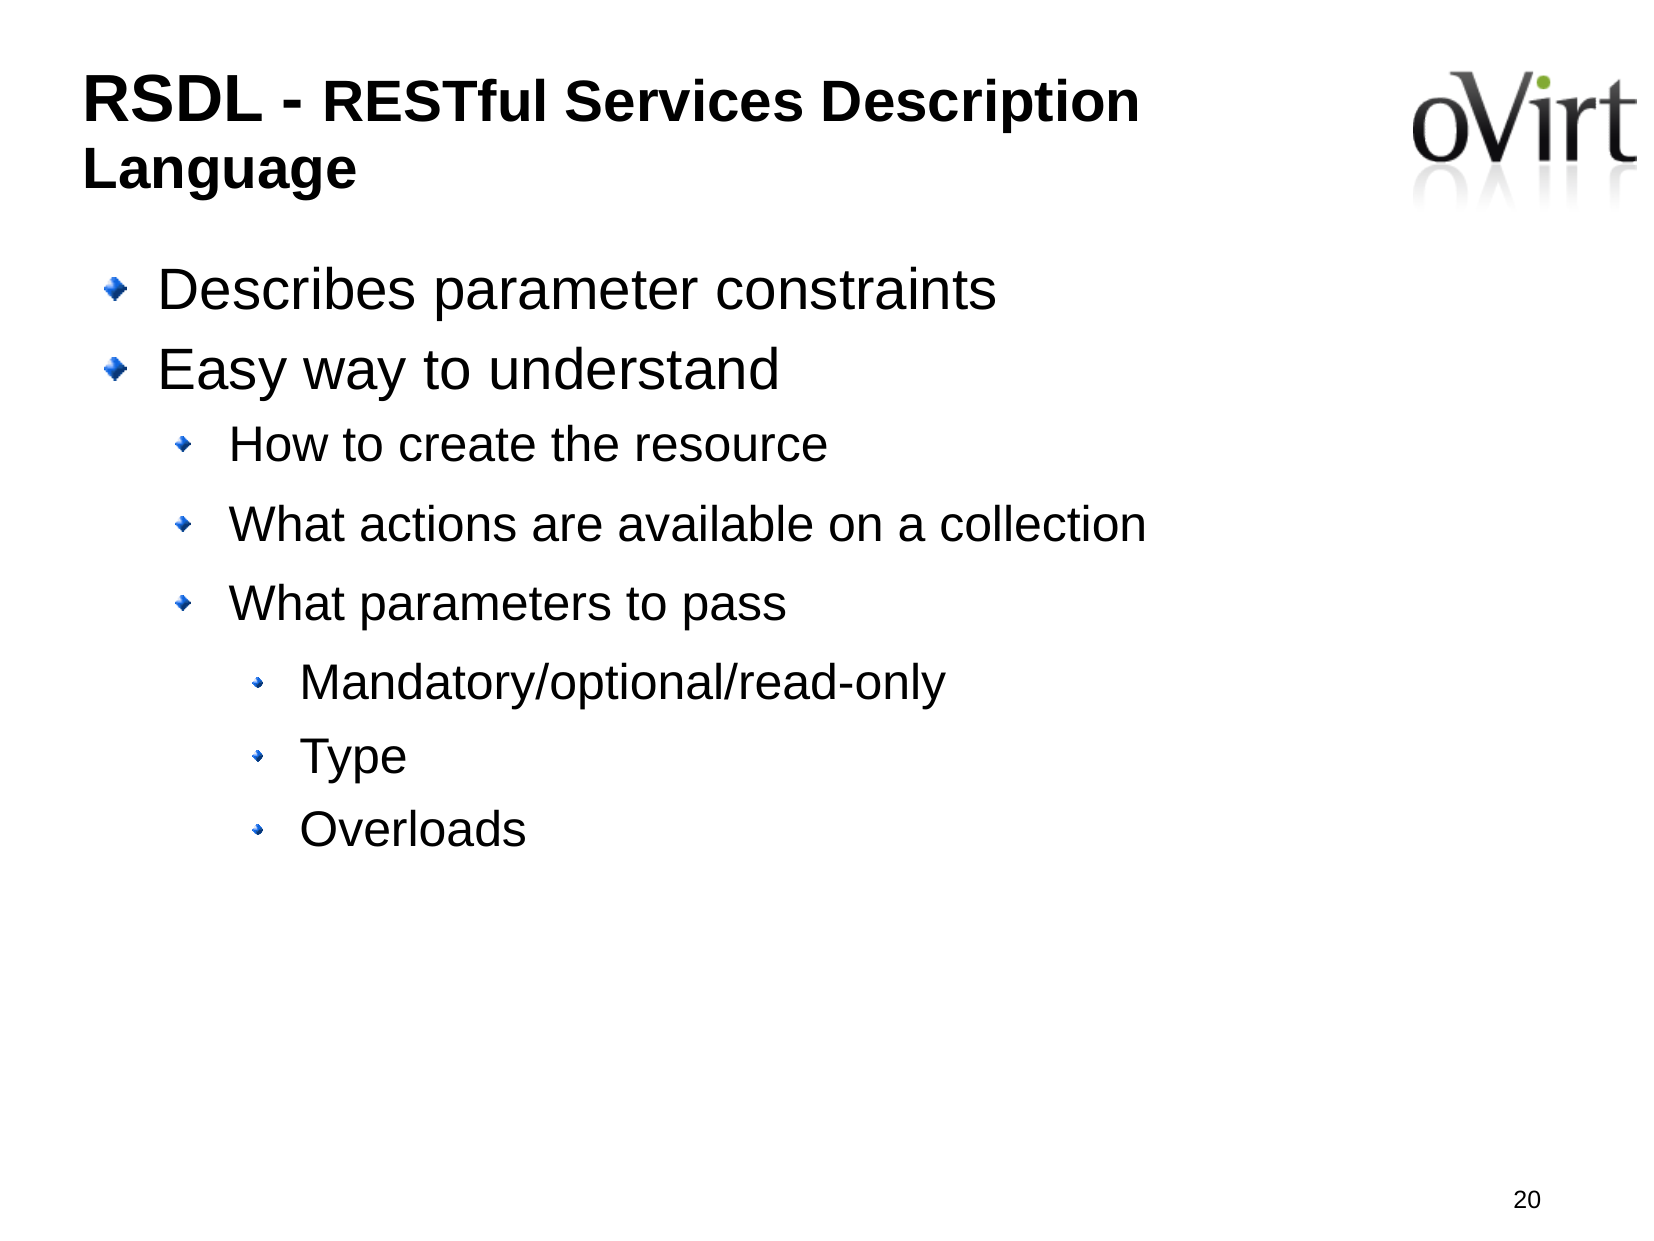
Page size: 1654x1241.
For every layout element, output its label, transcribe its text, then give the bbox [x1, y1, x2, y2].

title RSDL - RESTful Services Description Language [82, 37, 1390, 226]
picture [1413, 63, 1637, 212]
list Describes parameter constraints Easy way to understand How to create the resource What actions are available on a collection What parameters to pass Mandatory/optional/read-only Type Overloads [86, 256, 1575, 1162]
